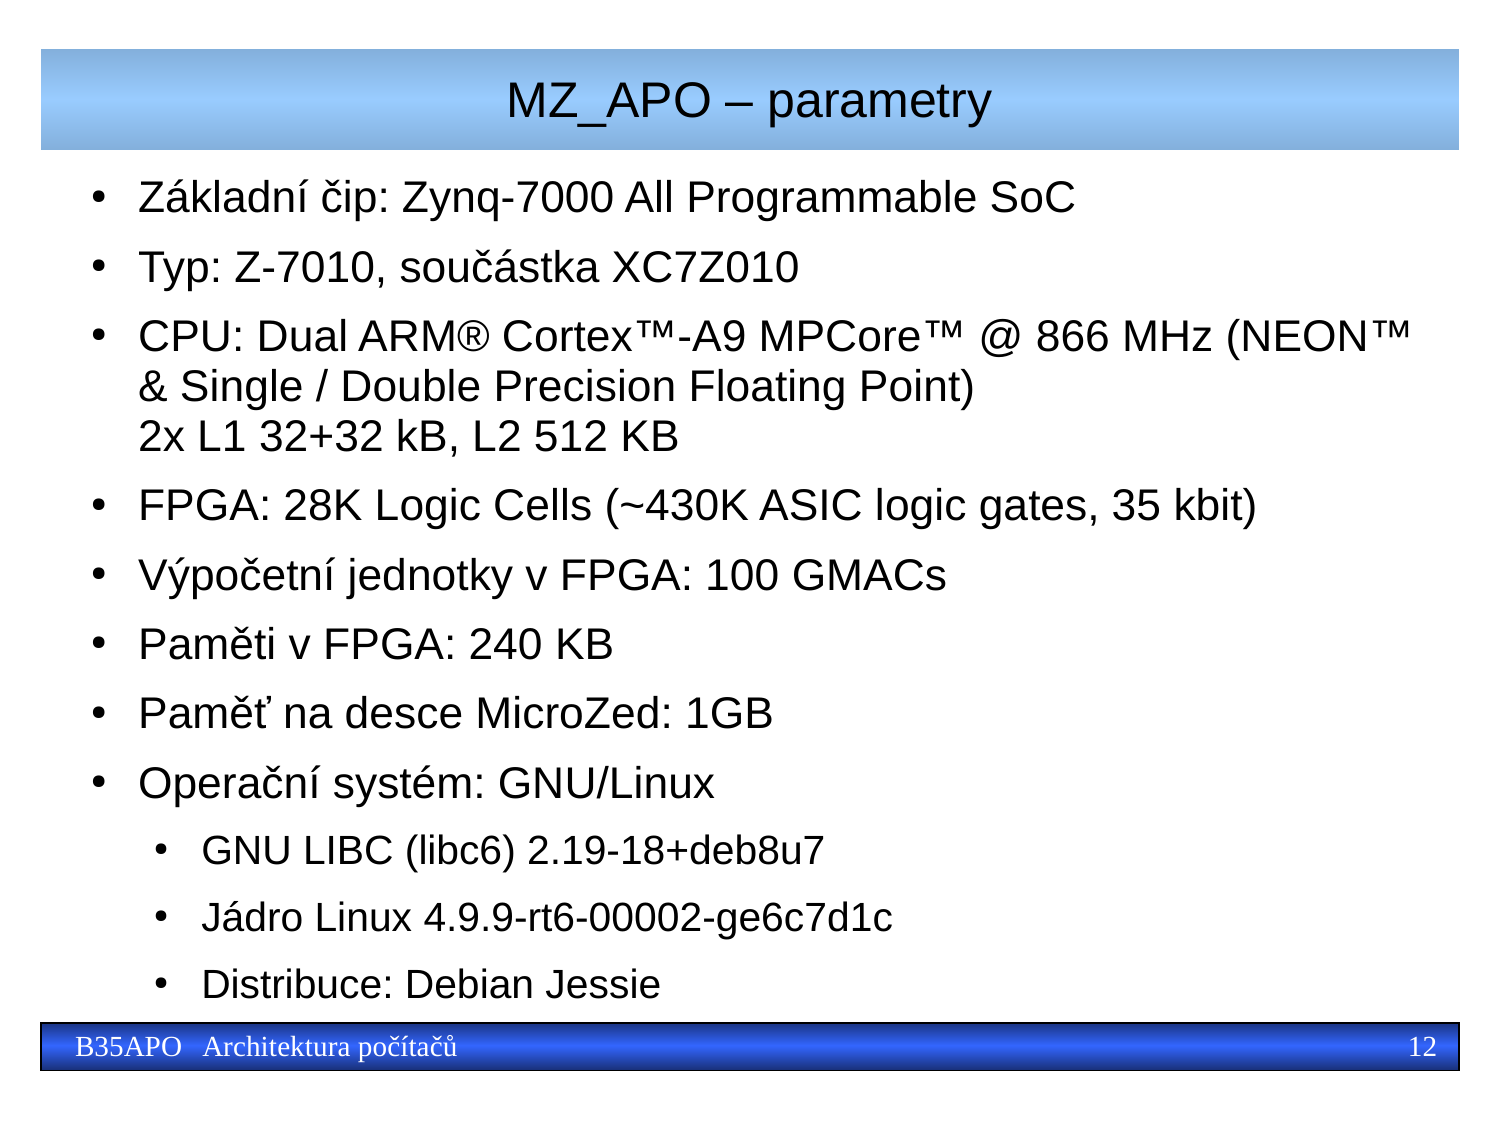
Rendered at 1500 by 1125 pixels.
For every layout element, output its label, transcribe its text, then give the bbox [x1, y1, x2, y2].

title MZ_APO – parametry [41, 49, 1459, 150]
list Základní čip: Zynq-7000 All Programmable SoC Typ: Z-7010, součástka XC7Z010 CPU: Dual ARM® Cortex™-A9 MPCore™ @ 866 MHz (NEON™ & Single / Double Precision Floating Point) 2x L1 32+32 kB, L2 512 KB FPGA: 28K Logic Cells (~430K ASIC logic gates, 35 kbit) Výpočetní jednotky v FPGA: 100 GMACs Paměti v FPGA: 240 KB Paměť na desce MicroZed: 1GB Operační systém: GNU/Linux GNU LIBC (libc6) 2.19-18+deb8u7 Jádro Linux 4.9.9-rt6-00002-ge6c7d1c Distribuce: Debian Jessie [75, 172, 1426, 1013]
